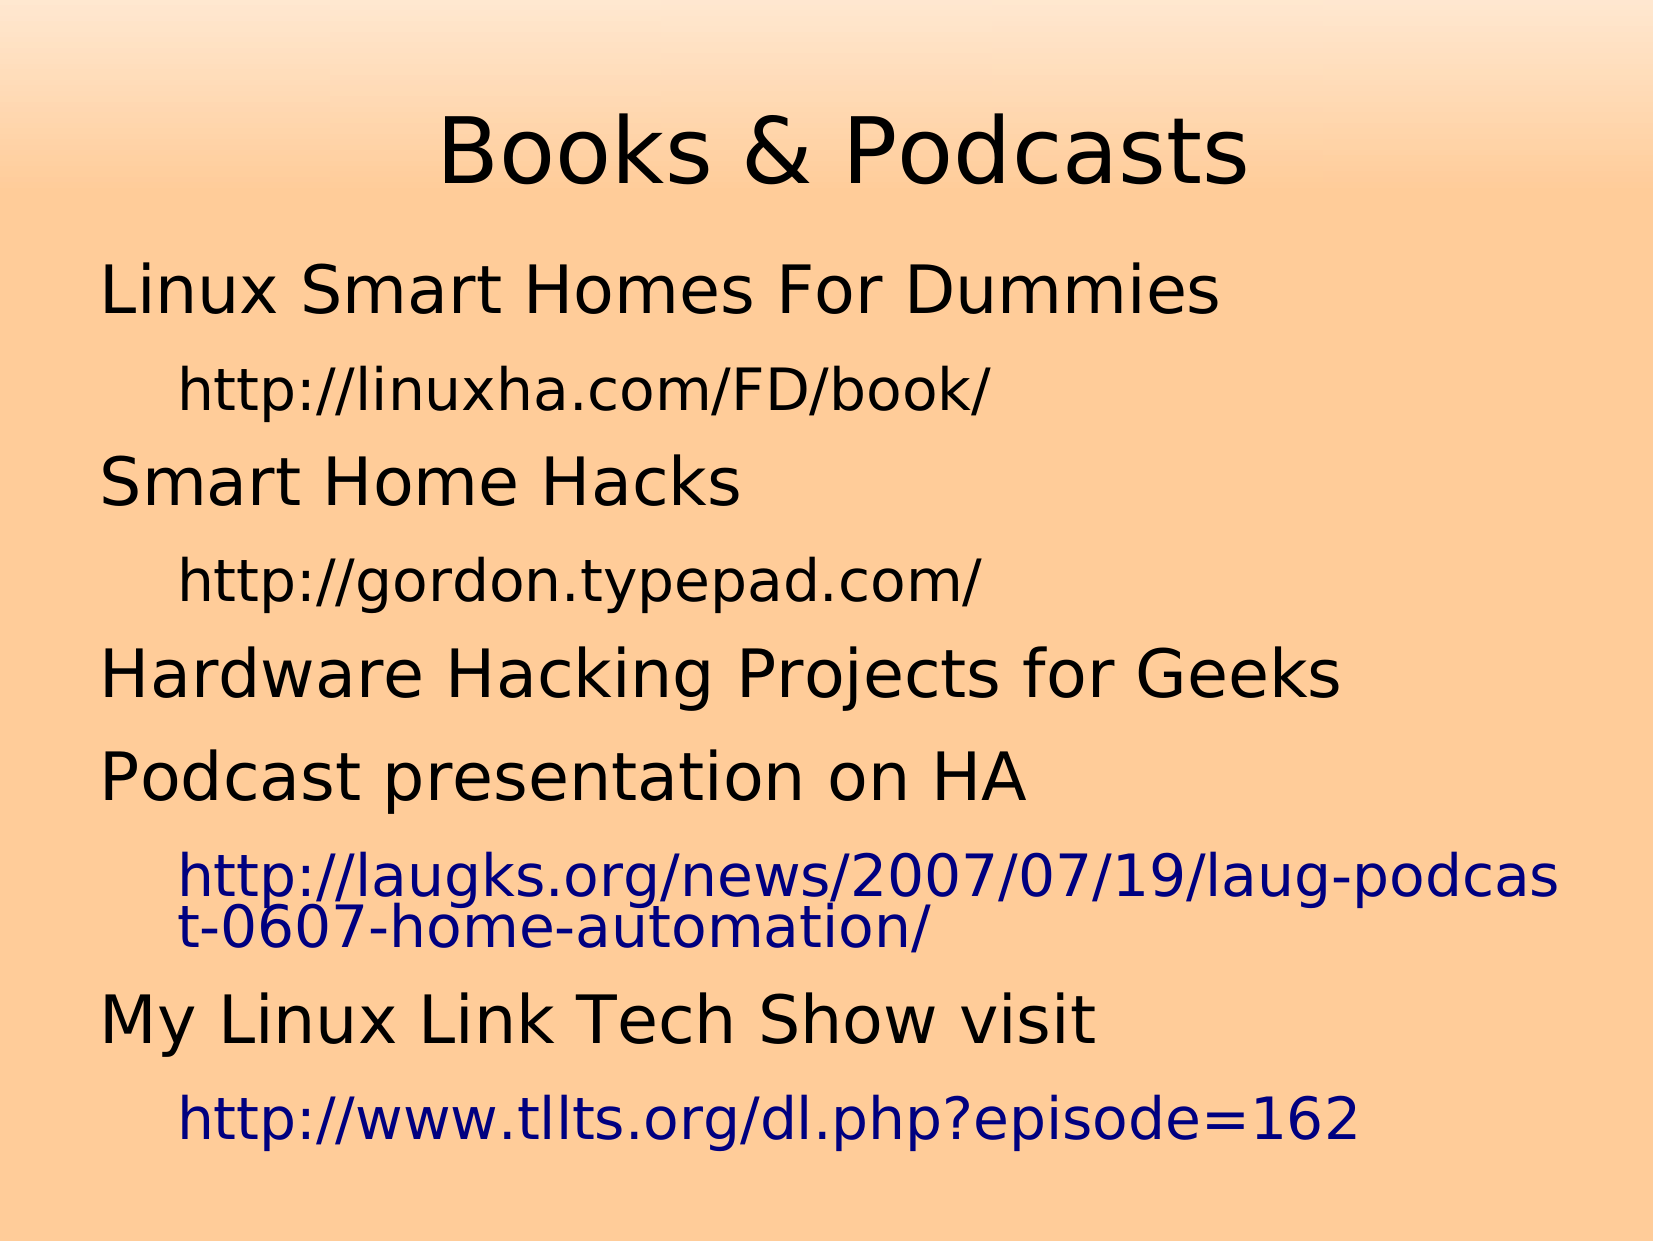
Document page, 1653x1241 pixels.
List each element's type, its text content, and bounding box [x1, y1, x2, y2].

title Books & Podcasts [82, 56, 1570, 250]
list Linux Smart Homes For Dummies http://linuxha.com/FD/book/ Smart Home Hacks http://gordon.typepad.com/ Hardware Hacking Projects for Geeks Podcast presentation on HA http://laugks.org/news/2007/07/19/laug-podcast-0607-home-automation/ My Linux Link Tech Show visit http://www.tllts.org/dl.php?episode=162 [82, 254, 1570, 1105]
picture [0, 0, 1653, 188]
